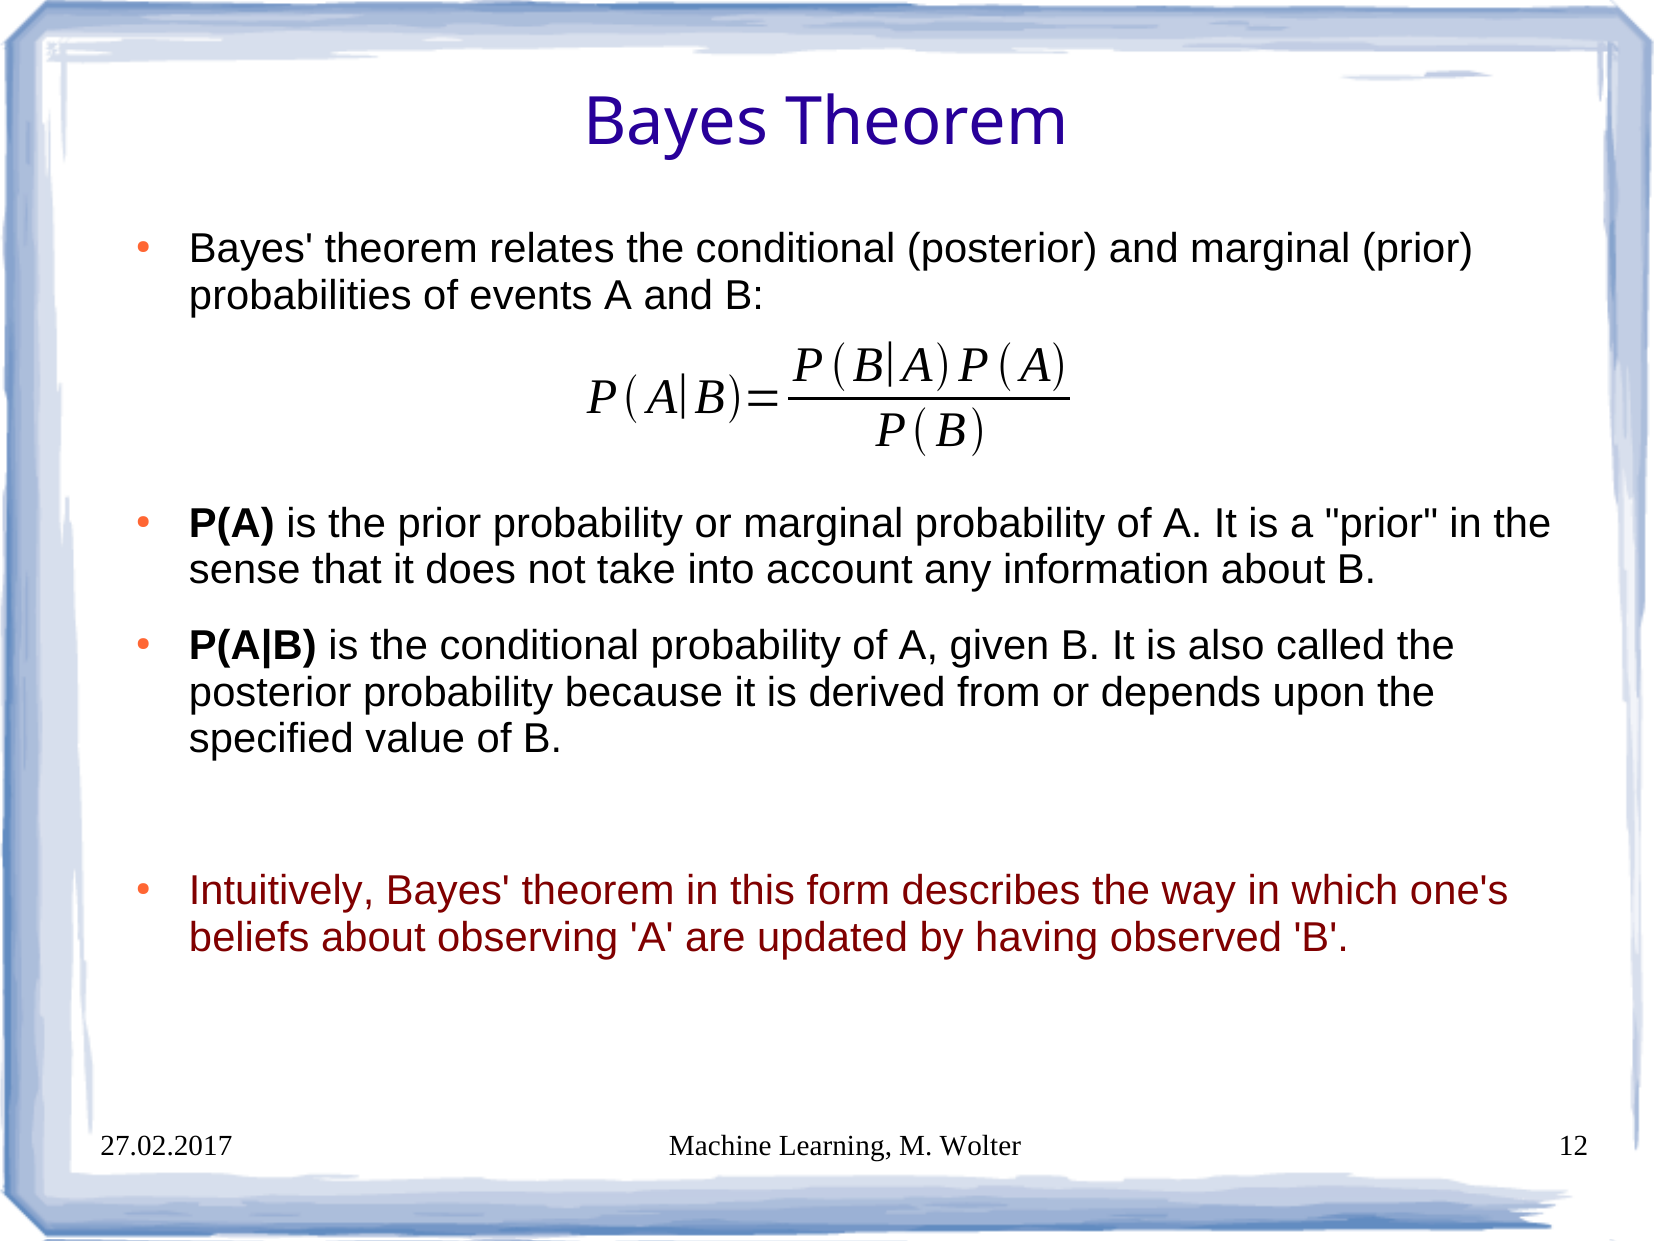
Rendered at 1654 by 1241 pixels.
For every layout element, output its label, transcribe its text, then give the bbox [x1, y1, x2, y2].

chart [576, 337, 1078, 459]
picture [0, 0, 1654, 1241]
list Bayes' theorem relates the conditional (posterior) and marginal (prior) probabilities of events A and B: P(A) is the prior probability or marginal probability of A. It is a "prior" in the sense that it does not take into account any information about B. P(A|B) is the conditional probability of A, given B. It is also called the posterior probability because it is derived from or depends upon the specified value of B. Intuitively, Bayes' theorem in this form describes the way in which one's beliefs about observing 'A' are updated by having observed 'B'. [118, 225, 1571, 1111]
title Bayes Theorem [82, 56, 1571, 181]
